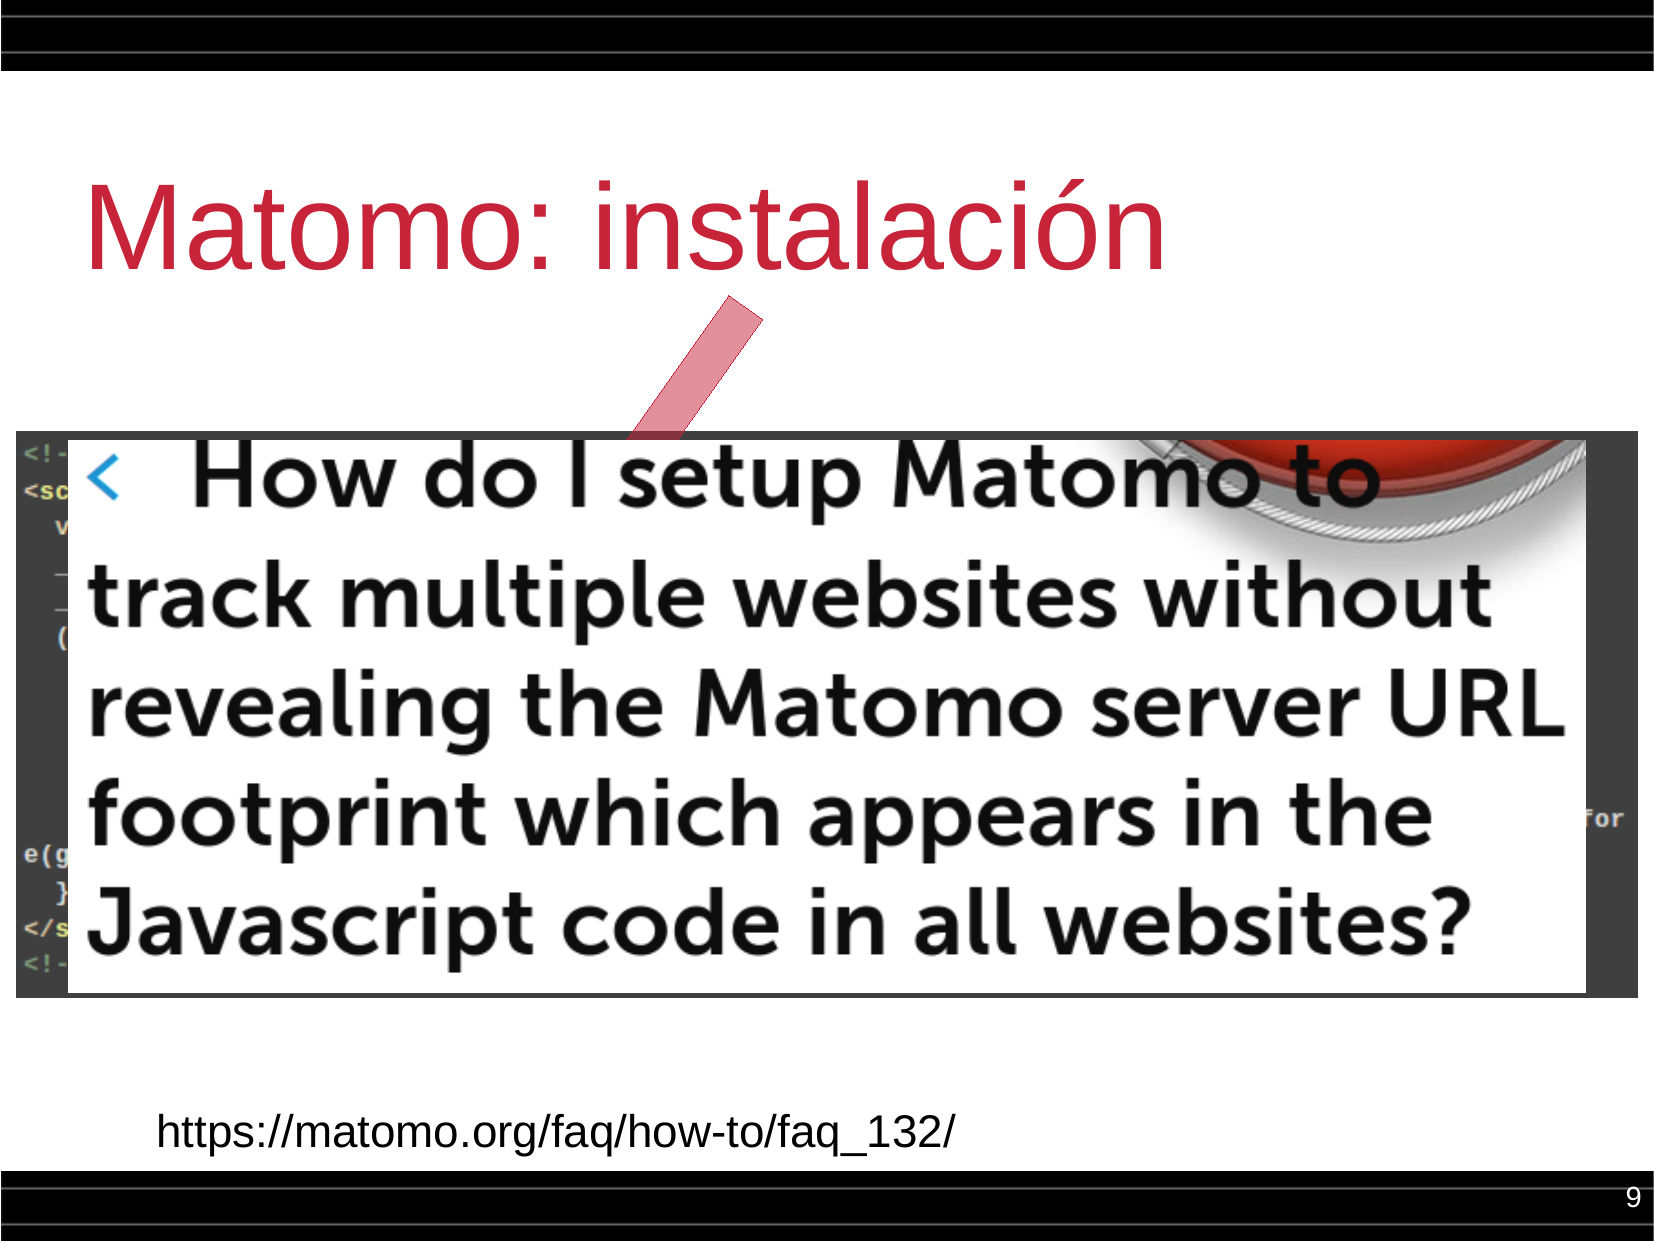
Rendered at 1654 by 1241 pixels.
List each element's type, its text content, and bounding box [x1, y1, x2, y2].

picture [1, 0, 1654, 71]
text_box https://matomo.org/faq/how-to/faq_132/ [141, 1098, 972, 1165]
picture [16, 431, 1638, 999]
text_box [626, 295, 763, 440]
title Matomo: instalación [82, 123, 1571, 331]
picture [1, 1171, 1654, 1241]
